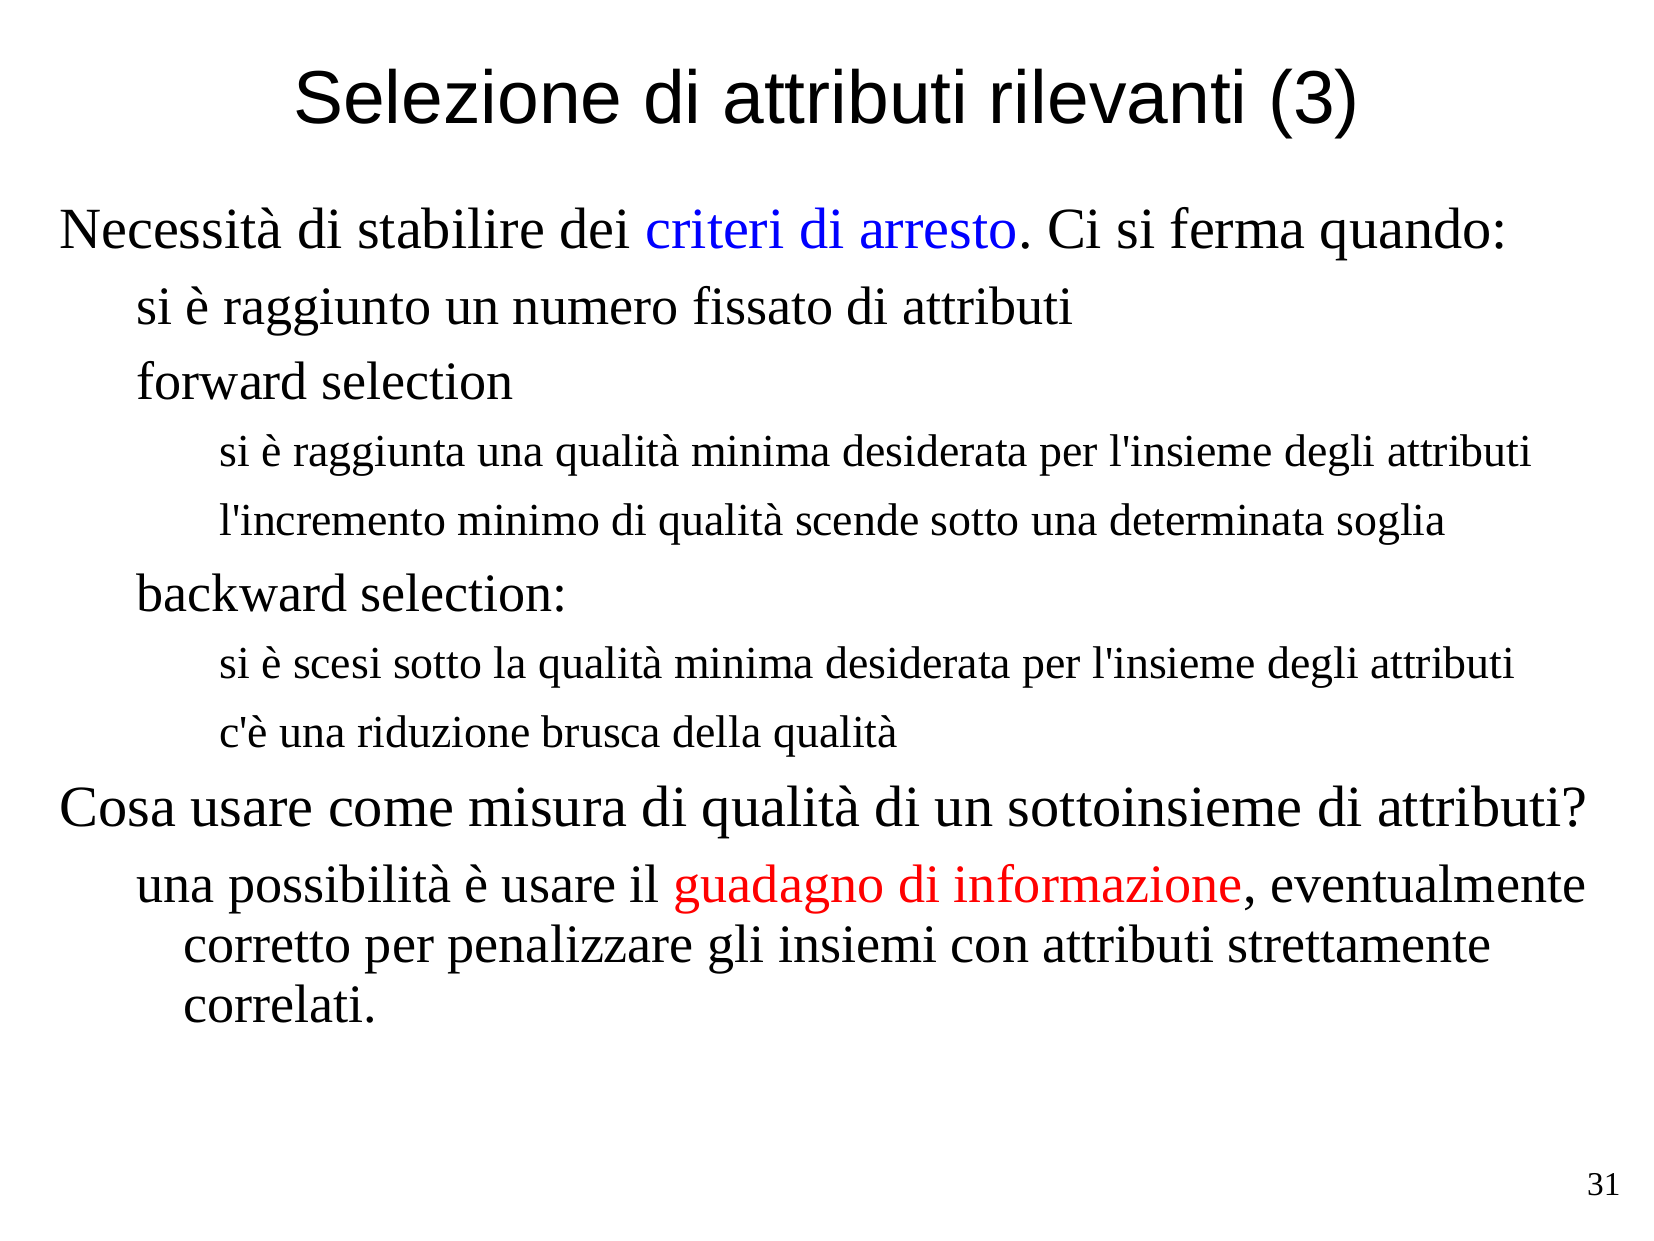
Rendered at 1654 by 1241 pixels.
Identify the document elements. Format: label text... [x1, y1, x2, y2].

list Necessità di stabilire dei criteri di arresto. Ci si ferma quando: si è raggiunto un numero fissato di attributi forward selection si è raggiunta una qualità minima desiderata per l'insieme degli attributi l'incremento minimo di qualità scende sotto una determinata soglia backward selection: si è scesi sotto la qualità minima desiderata per l'insieme degli attributi c'è una riduzione brusca della qualità Cosa usare come misura di qualità di un sottoinsieme di attributi? una possibilità è usare il guadagno di informazione, eventualmente corretto per penalizzare gli insiemi con attributi strettamente correlati. [42, 196, 1612, 1187]
title Selezione di attributi rilevanti (3) [37, 30, 1617, 166]
